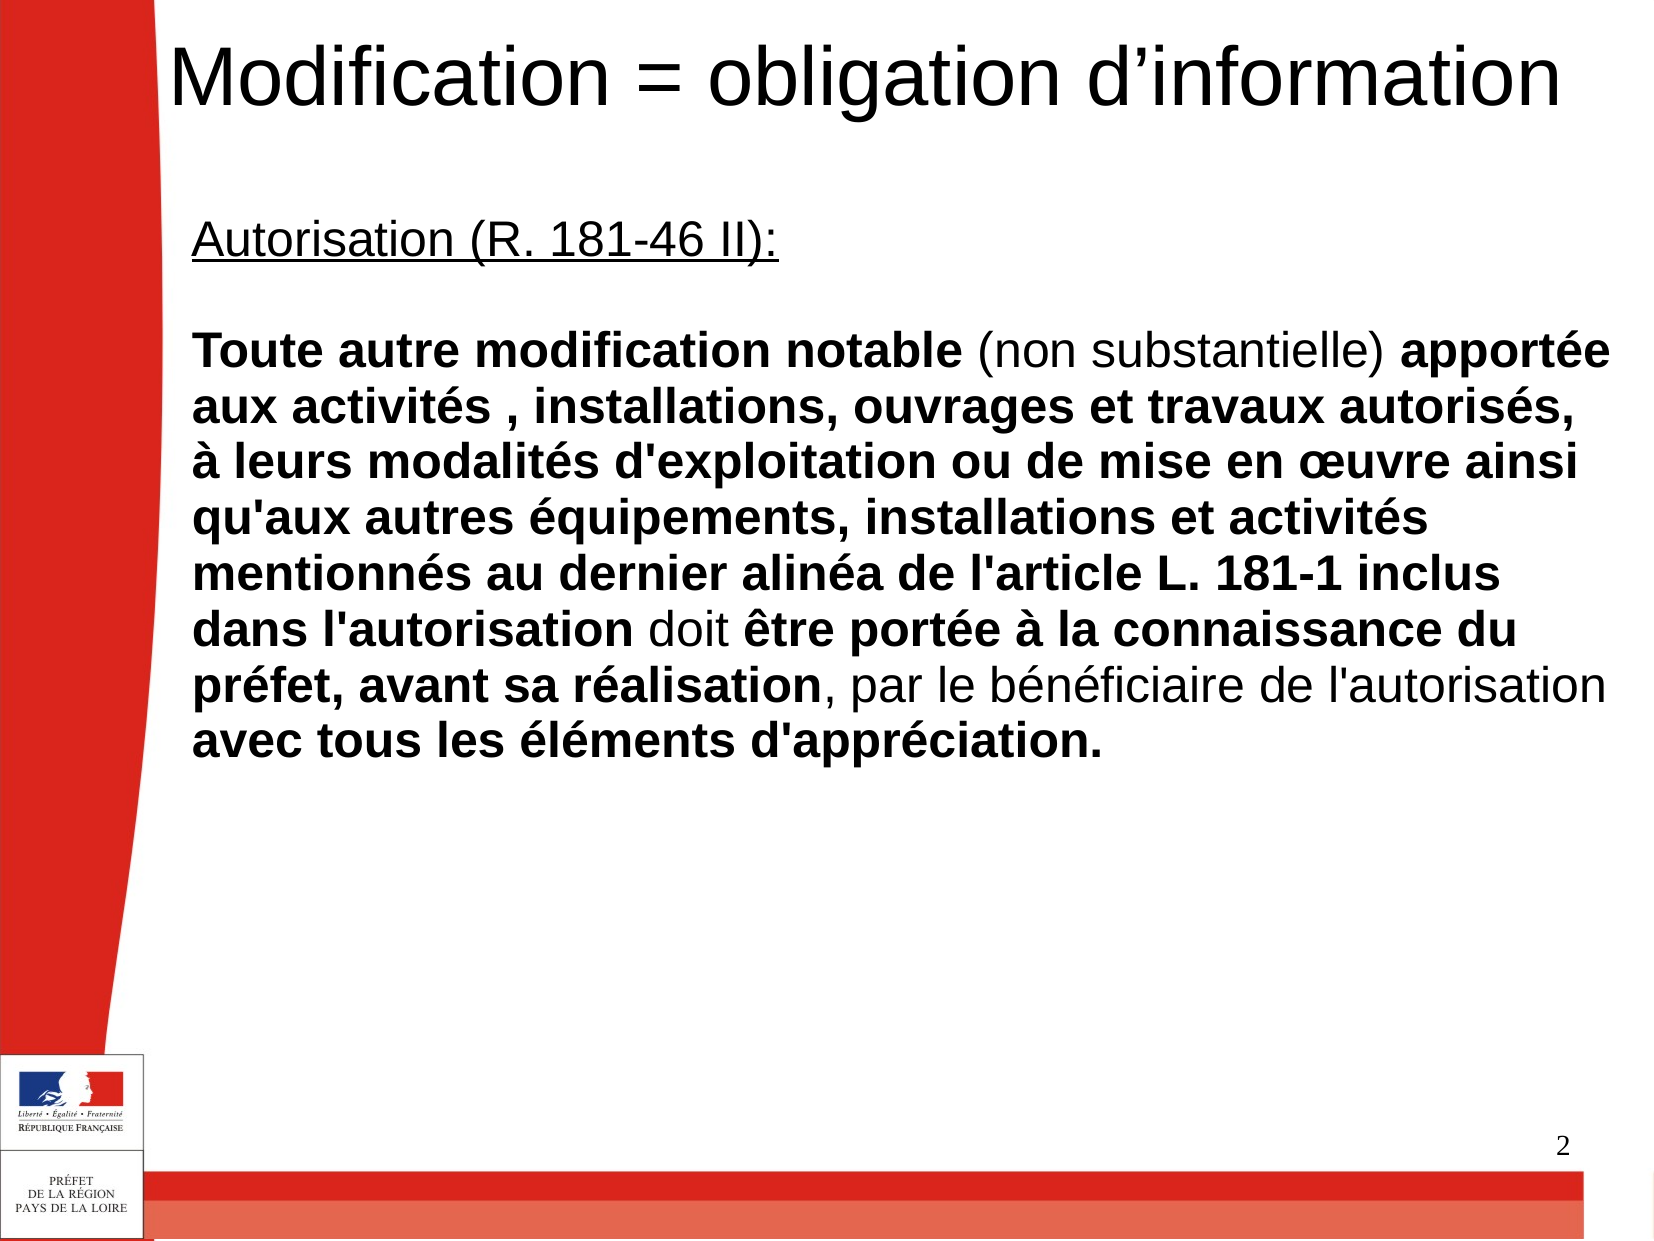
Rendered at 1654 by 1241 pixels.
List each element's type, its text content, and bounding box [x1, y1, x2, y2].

text_box Autorisation (R. 181-46 II): Toute autre modification notable (non substantielle) apportée aux activités , installations, ouvrages et travaux autorisés, à leurs modalités d'exploitation ou de mise en œuvre ainsi qu'aux autres équipements, installations et activités mentionnés au dernier alinéa de l'article L. 181-1 inclus dans l'autorisation doit être portée à la connaissance du préfet, avant sa réalisation, par le bénéficiaire de l'autorisation avec tous les éléments d'appréciation. [177, 147, 1630, 1055]
picture [0, 0, 1654, 1241]
title Modification = obligation d’information [153, 14, 1654, 178]
